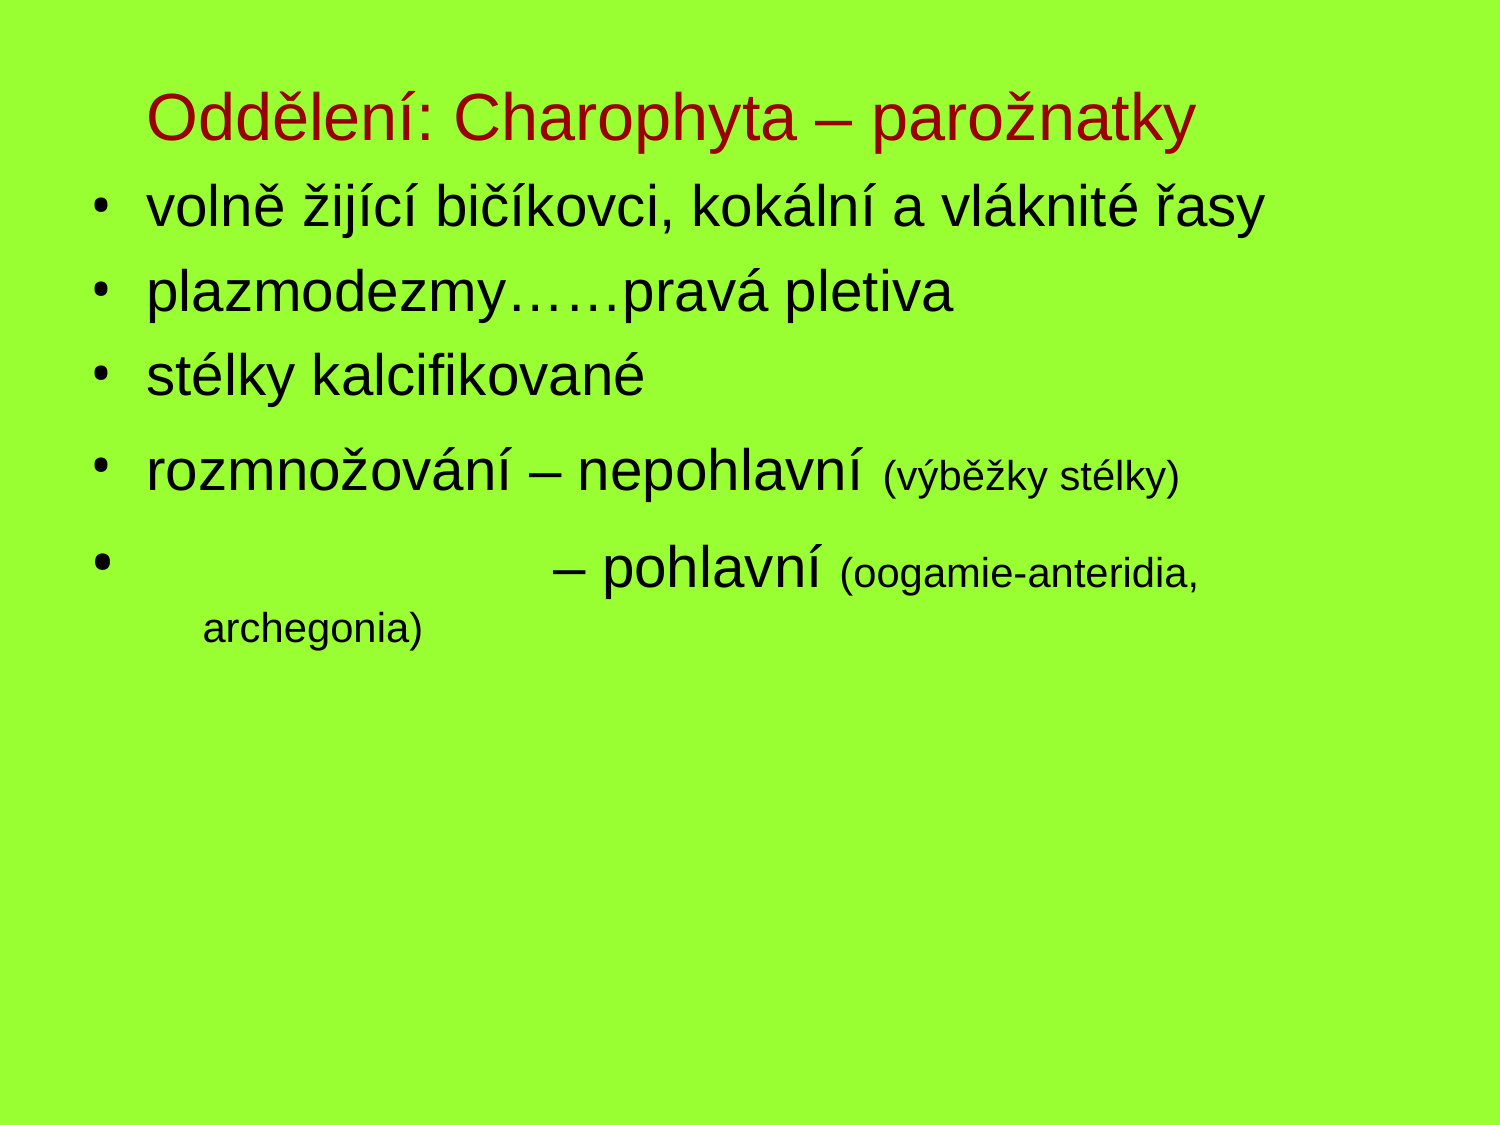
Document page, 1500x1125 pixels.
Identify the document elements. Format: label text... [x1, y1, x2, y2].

list Oddělení: Charophyta – parožnatky volně žijící bičíkovci, kokální a vláknité řasy plazmodezmy……pravá pletiva stélky kalcifikované rozmnožování – nepohlavní (výběžky stélky) – pohlavní (oogamie-anteridia, archegonia) [75, 66, 1426, 1005]
